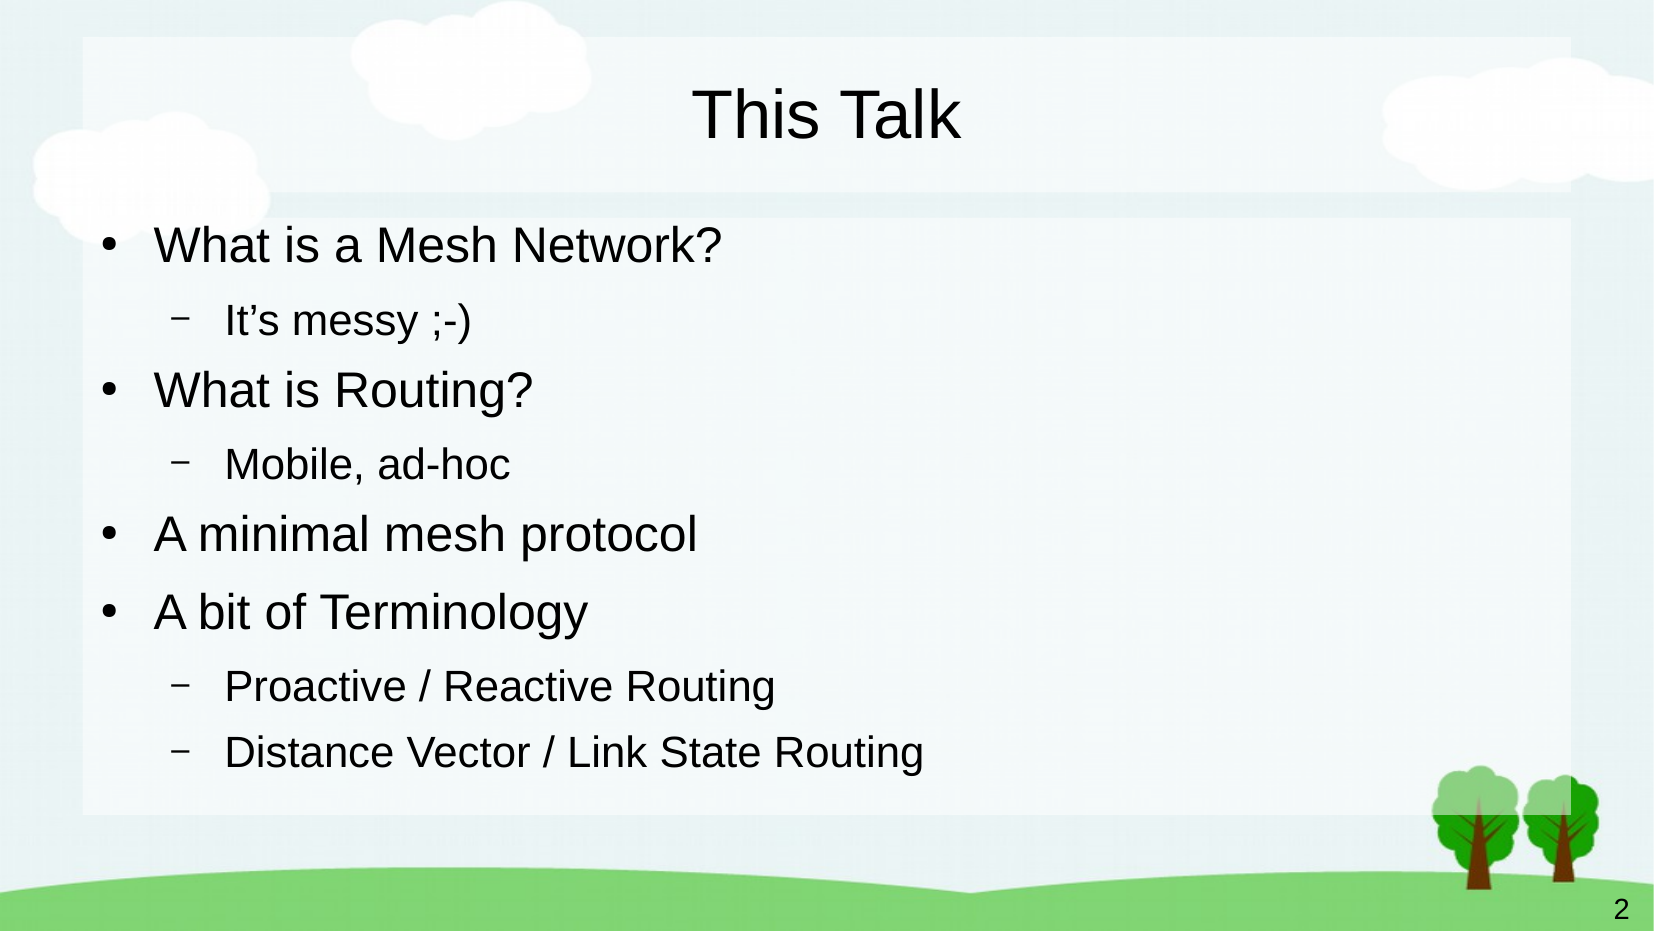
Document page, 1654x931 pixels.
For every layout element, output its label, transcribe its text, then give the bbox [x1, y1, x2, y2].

title This Talk [82, 37, 1571, 193]
picture [0, 0, 1654, 931]
list What is a Mesh Network? It’s messy ;-) What is Routing? Mobile, ad-hoc A minimal mesh protocol A bit of Terminology Proactive / Reactive Routing Distance Vector / Link State Routing [82, 217, 1571, 815]
